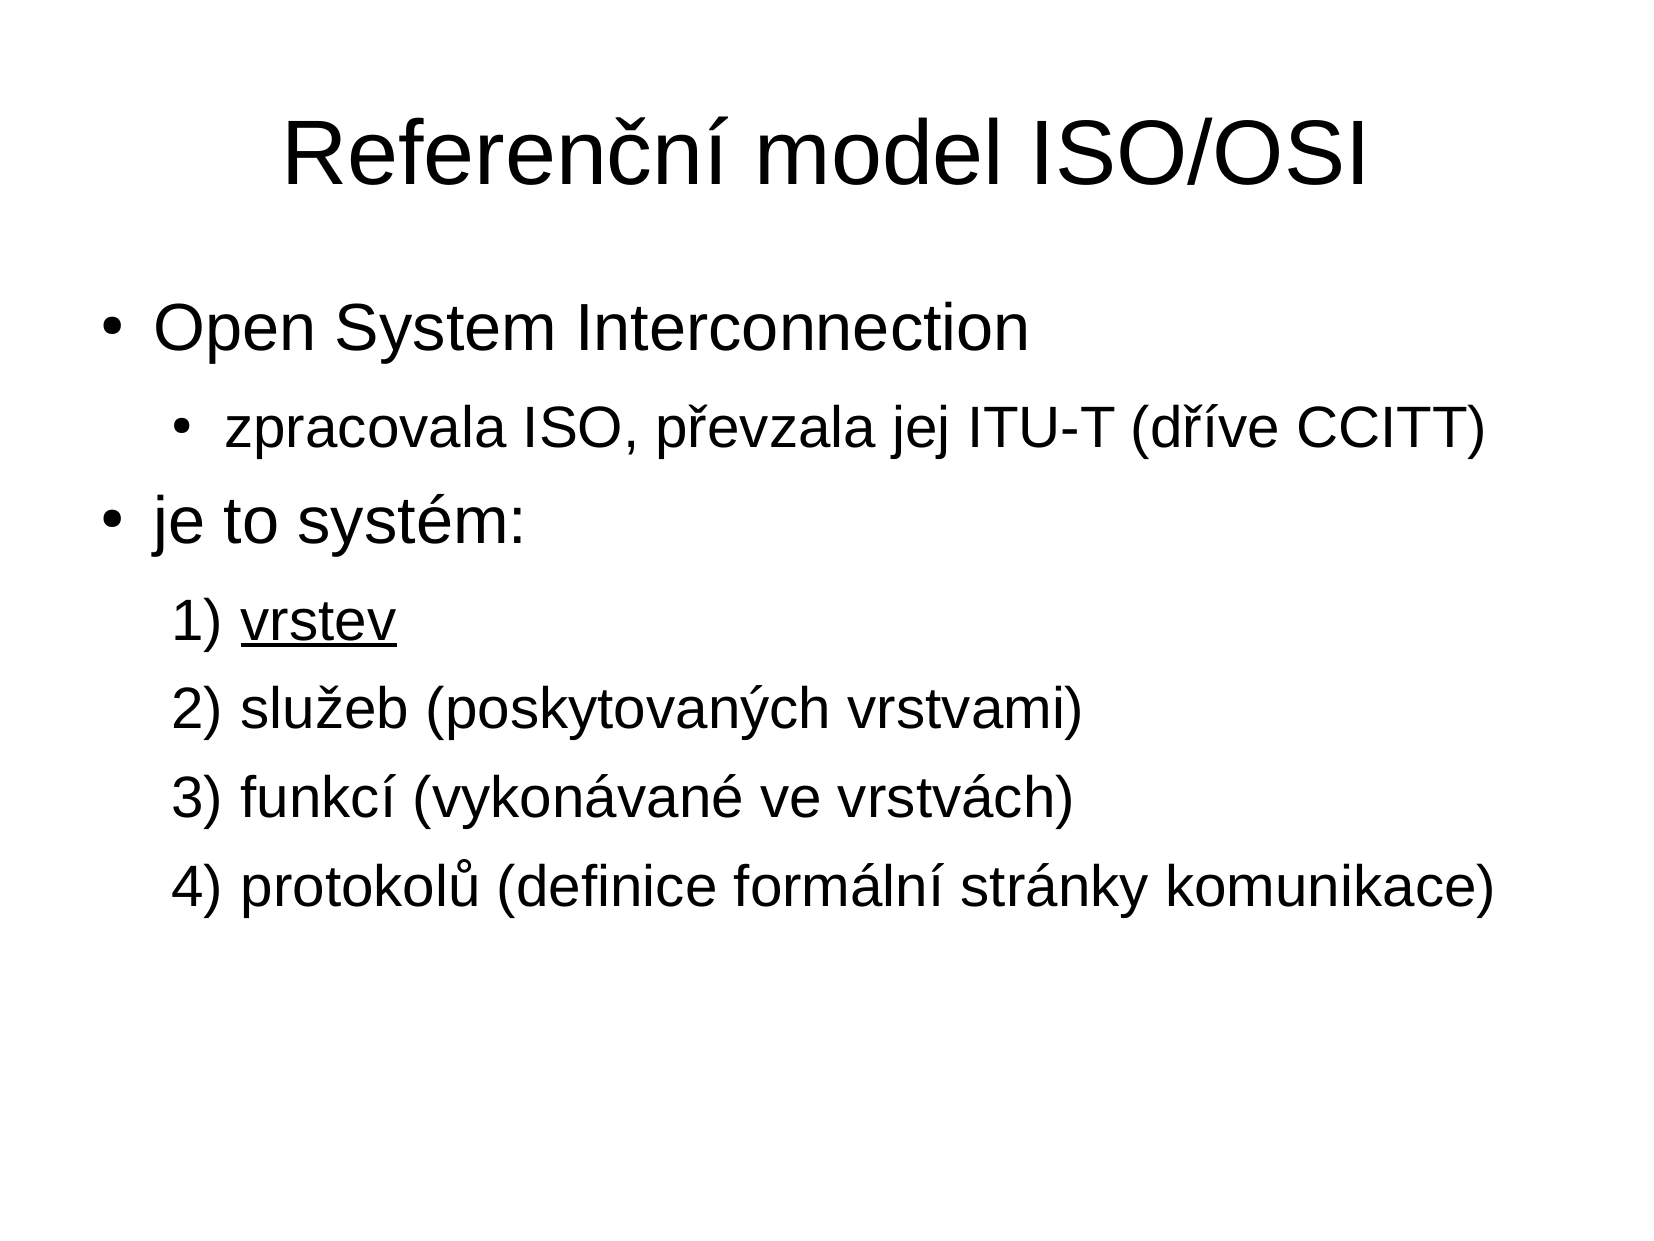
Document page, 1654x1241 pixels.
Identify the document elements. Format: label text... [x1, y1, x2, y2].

title Referenční model ISO/OSI [82, 49, 1571, 257]
list Open System Interconnection zpracovala ISO, převzala jej ITU-T (dříve CCITT) je to systém: vrstev služeb (poskytovaných vrstvami) funkcí (vykonávané ve vrstvách) protokolů (definice formální stránky komunikace) [82, 290, 1571, 1109]
